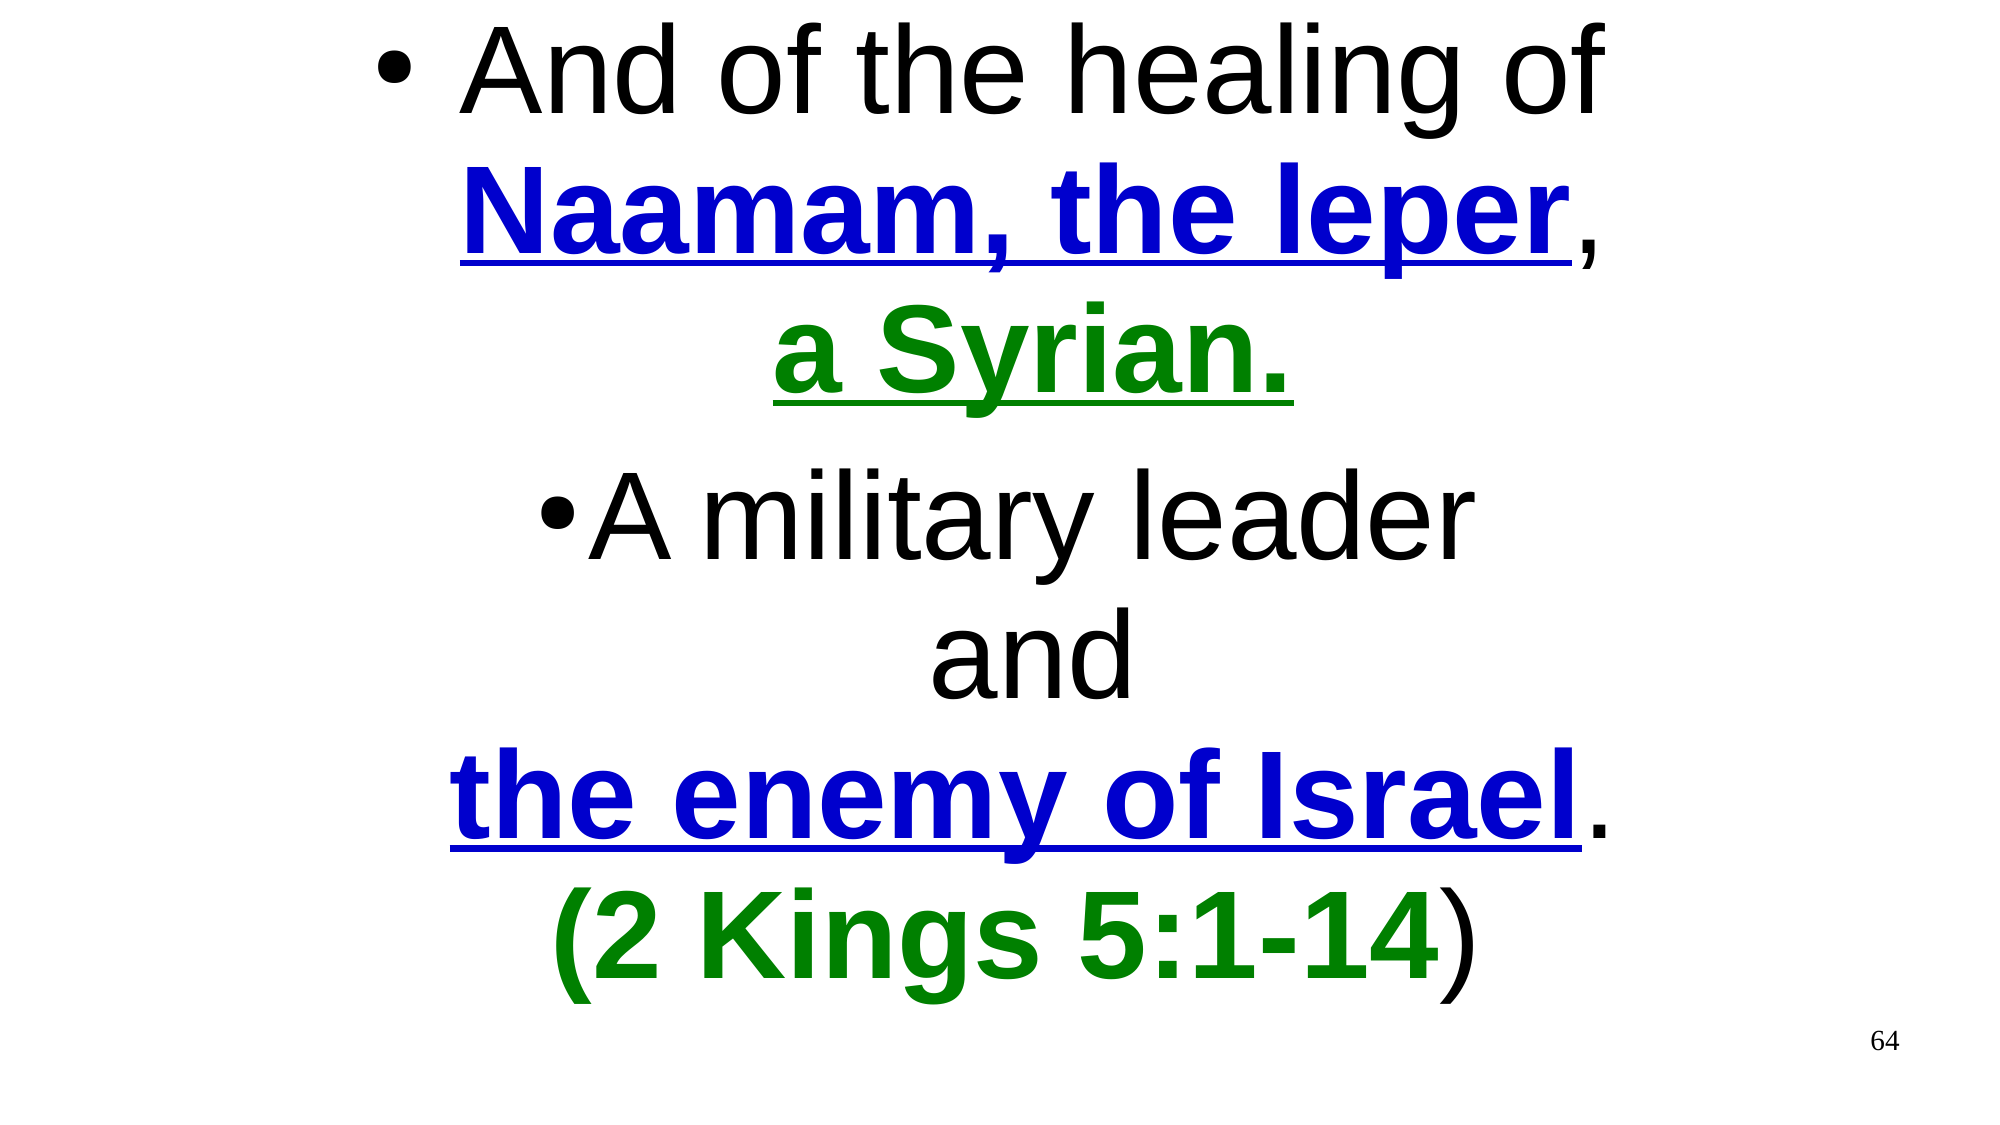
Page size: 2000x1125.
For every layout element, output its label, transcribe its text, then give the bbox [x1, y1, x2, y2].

list And of the healing of Naamam, the leper, a Syrian. A military leader and the enemy of Israel. (2 Kings 5:1-14) [0, 0, 1996, 1123]
